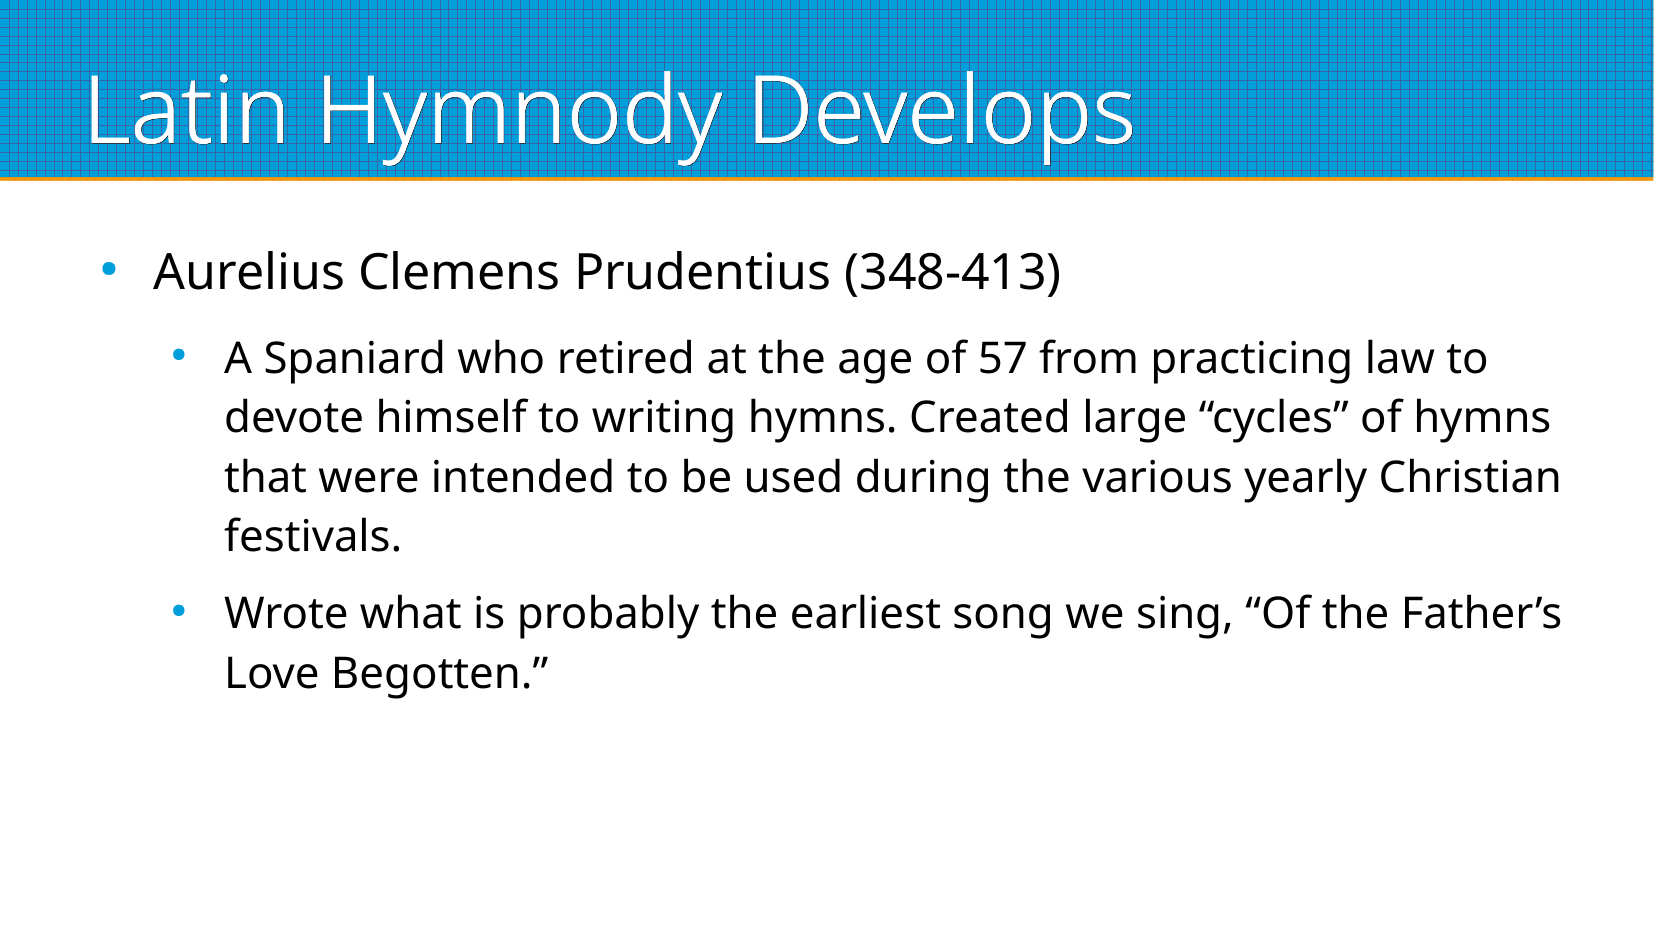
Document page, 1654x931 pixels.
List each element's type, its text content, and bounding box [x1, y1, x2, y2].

list Aurelius Clemens Prudentius (348-413) A Spaniard who retired at the age of 57 from practicing law to devote himself to writing hymns. Created large “cycles” of hymns that were intended to be used during the various yearly Christian festivals. Wrote what is probably the earliest song we sing, “Of the Father’s Love Begotten.” [82, 236, 1613, 863]
title Latin Hymnody Develops [82, 14, 1571, 171]
